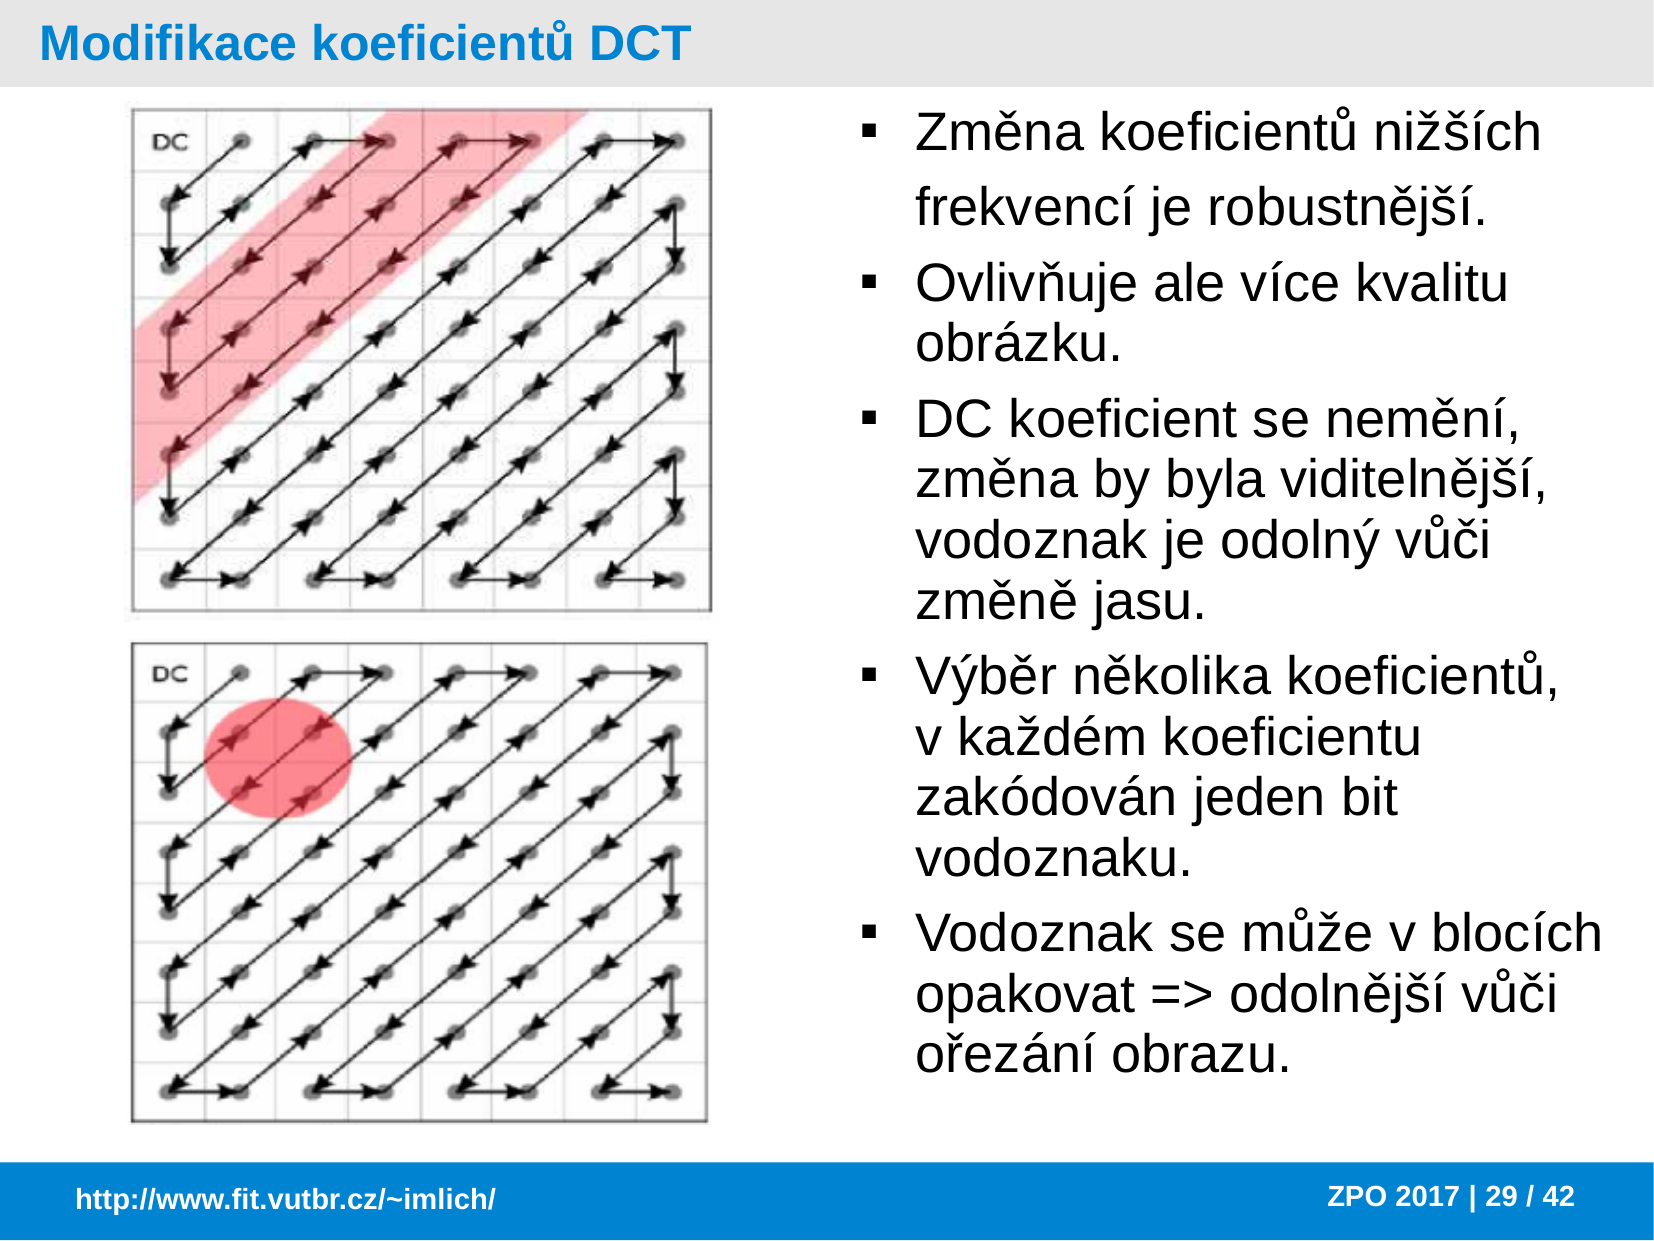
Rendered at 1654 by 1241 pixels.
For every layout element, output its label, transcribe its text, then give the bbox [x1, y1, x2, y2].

list Změna koeficientů nižších frekvencí je robustnější. Ovlivňuje ale více kvalitu obrázku. DC koeficient se nemění, změna by byla viditelnější, vodoznak je odolný vůči změně jasu. Výběr několika koeficientů, v každém koeficientu zakódován jeden bit vodoznaku. Vodoznak se může v blocích opakovat => odolnější vůči ořezání obrazu. [844, 101, 1614, 1163]
title Modifikace koeficientů DCT [39, 5, 1615, 81]
picture [124, 101, 720, 1126]
